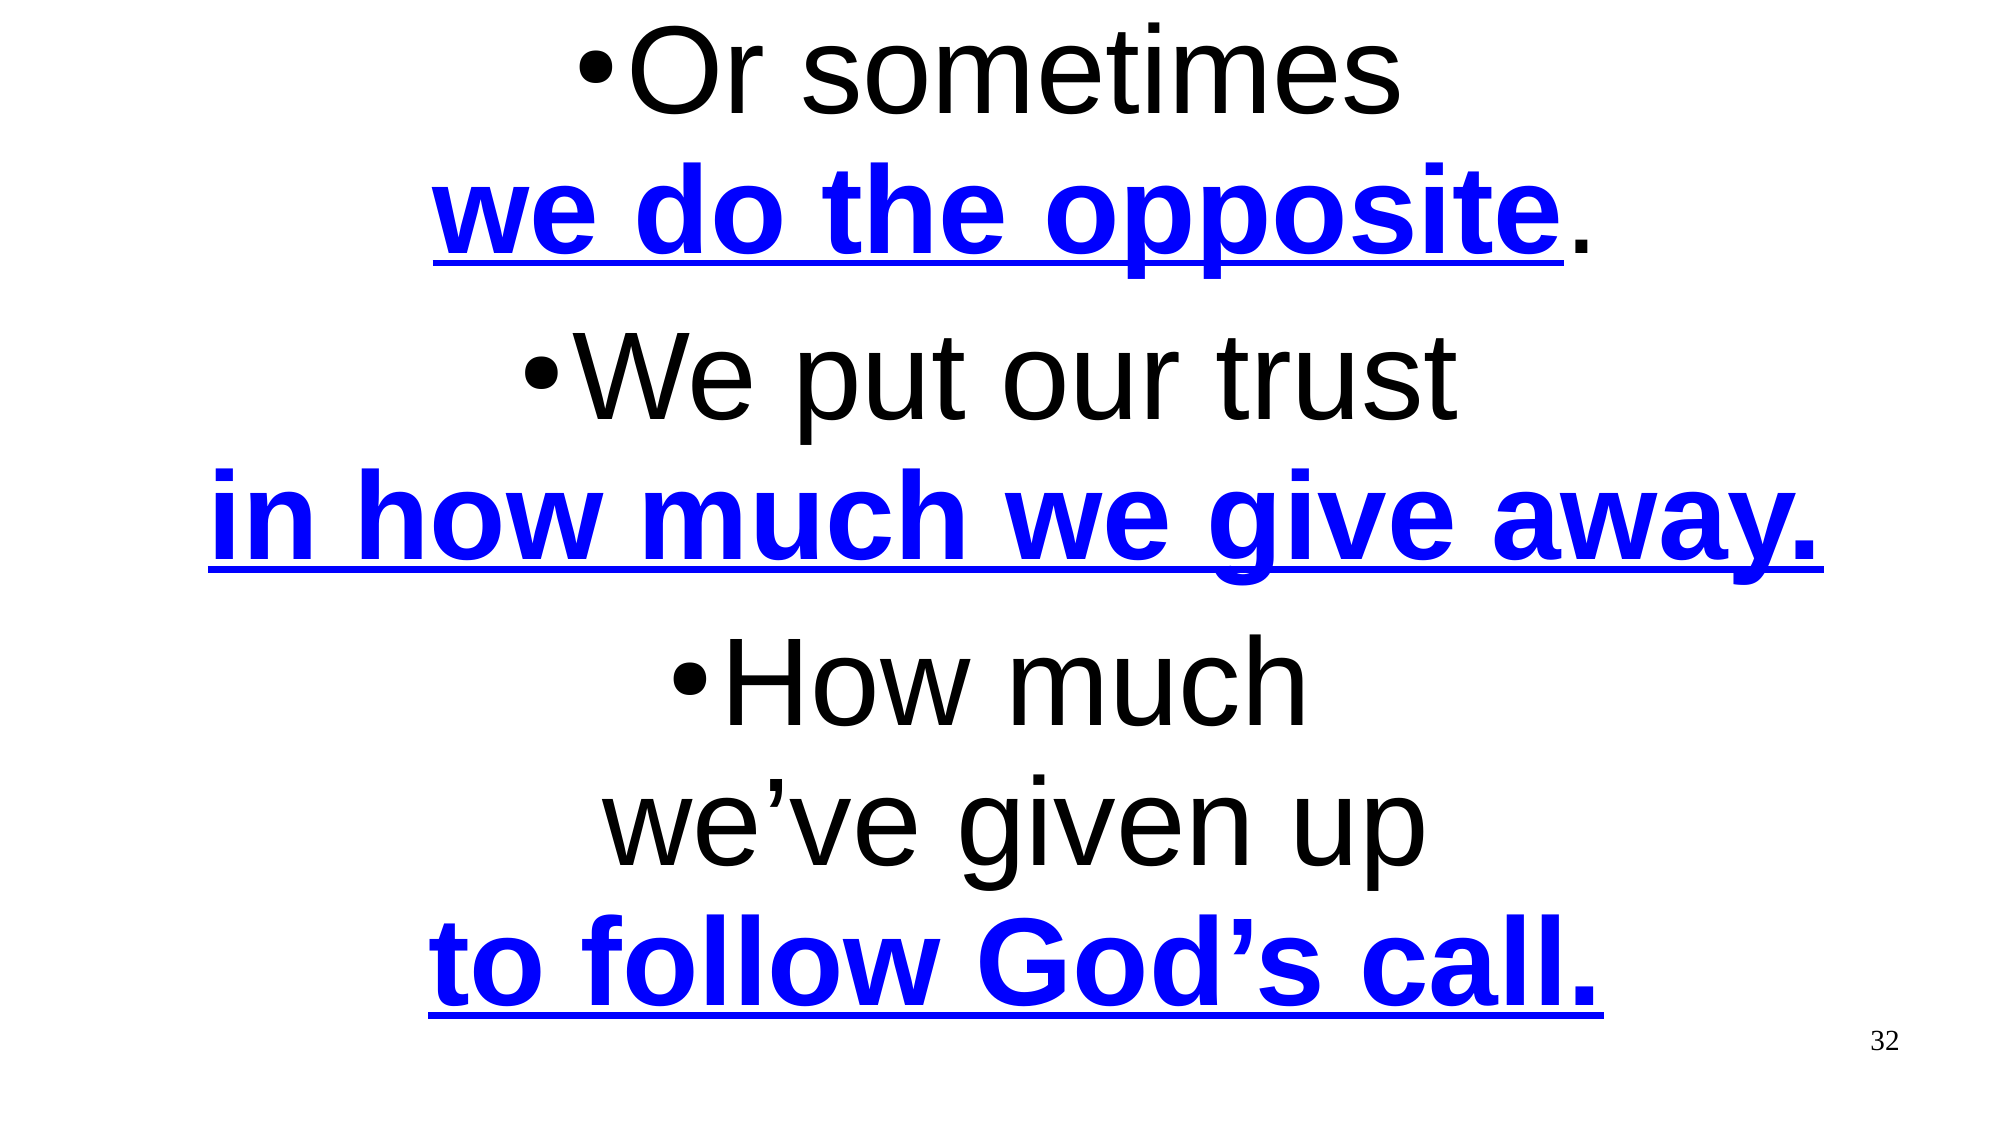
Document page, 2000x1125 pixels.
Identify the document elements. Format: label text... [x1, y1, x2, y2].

list Or sometimes we do the opposite. We put our trust in how much we give away. How much we’ve given up to follow God’s call. [0, 0, 1996, 1123]
